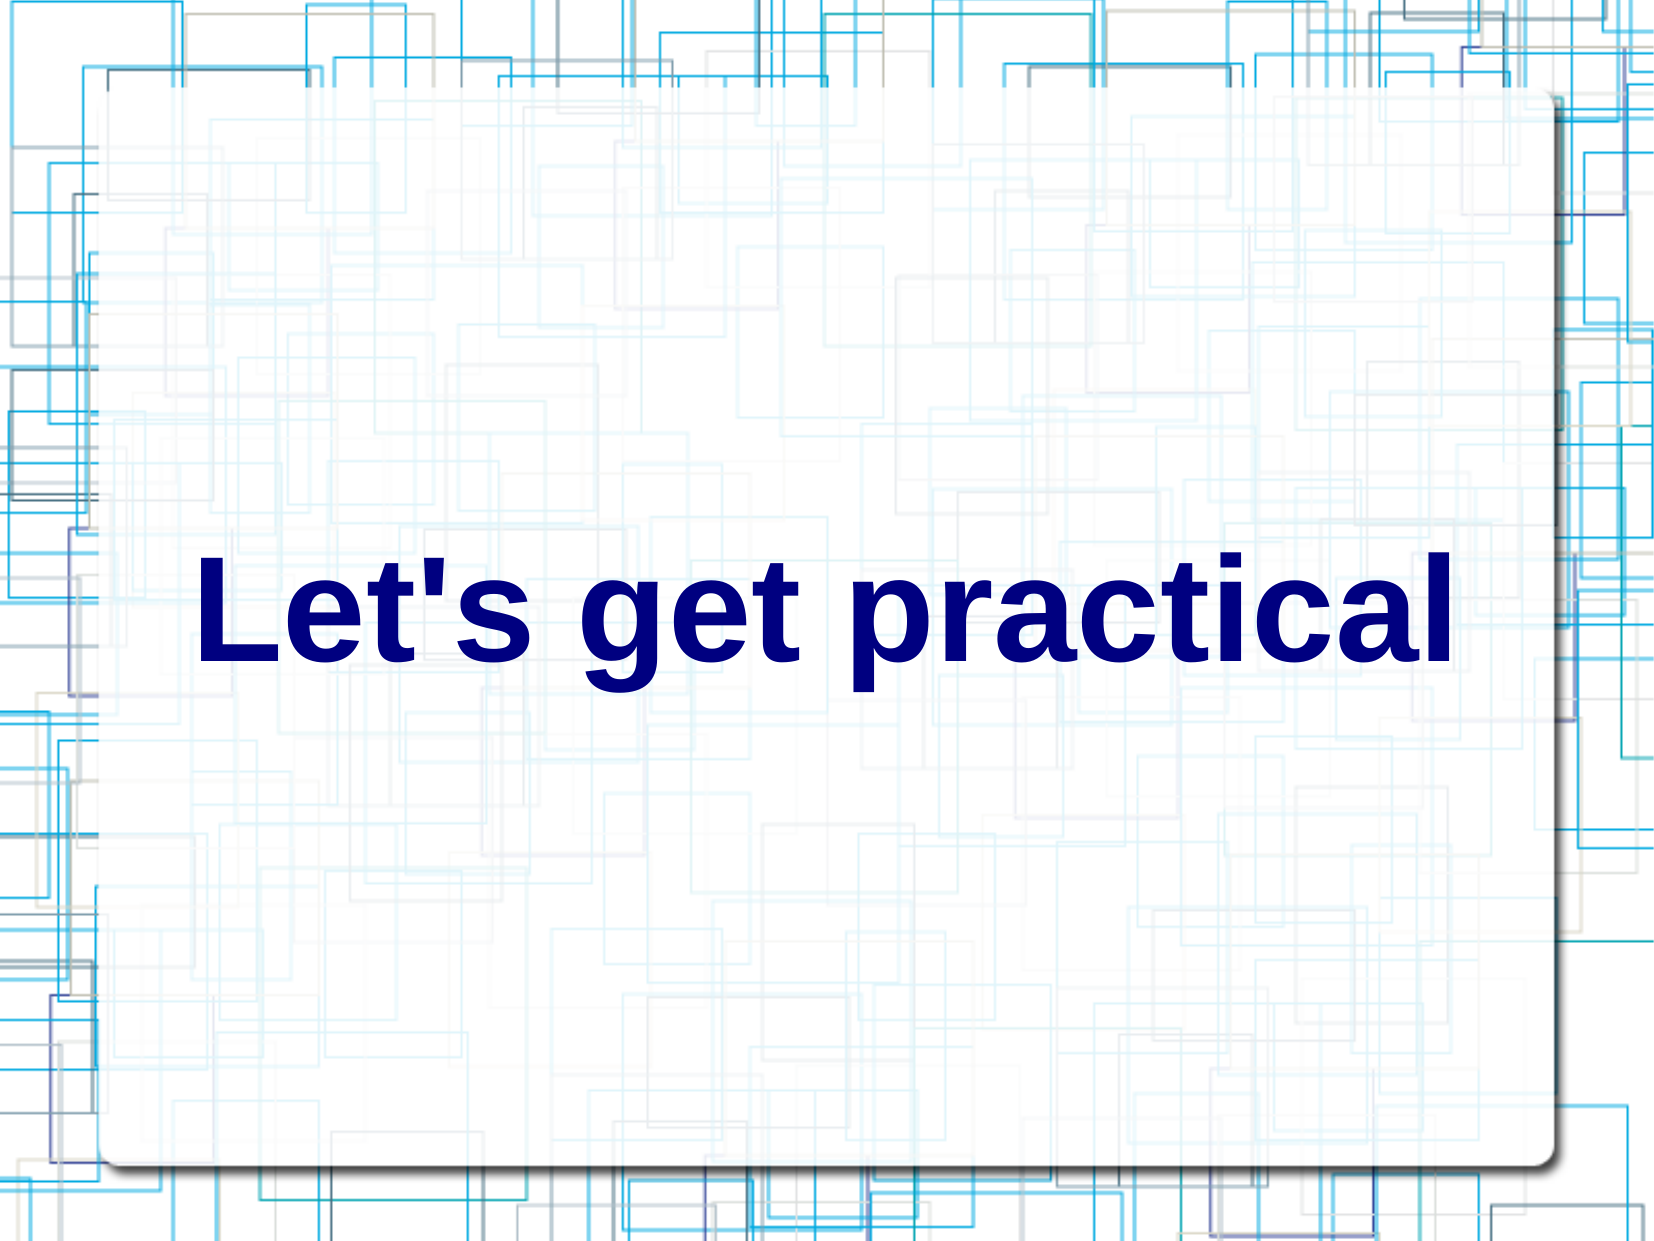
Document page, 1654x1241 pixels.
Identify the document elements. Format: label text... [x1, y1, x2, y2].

title Let's get practical [118, 214, 1536, 1004]
picture [0, 0, 1654, 1241]
